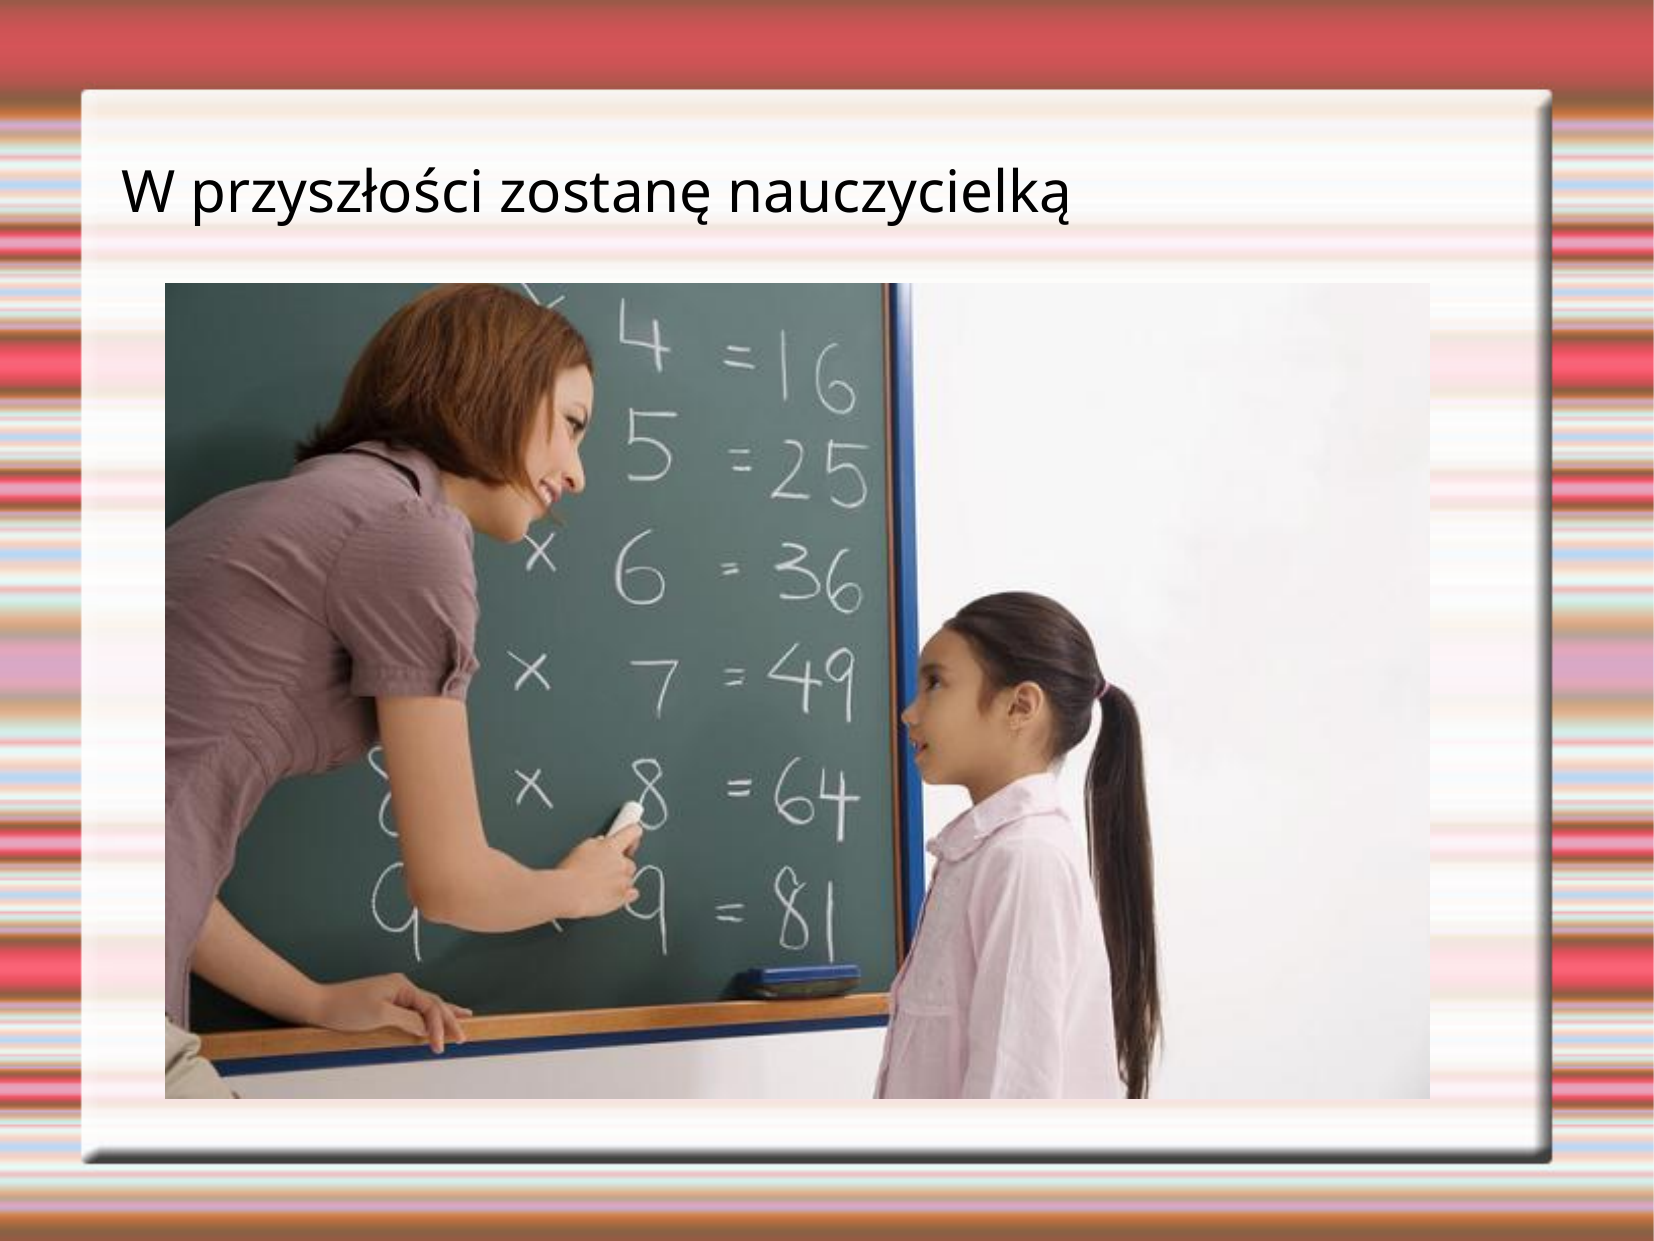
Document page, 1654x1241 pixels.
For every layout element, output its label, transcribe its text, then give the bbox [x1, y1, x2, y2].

picture [165, 283, 1430, 1099]
text_box W przyszłości zostanę nauczycielką [106, 142, 1125, 225]
